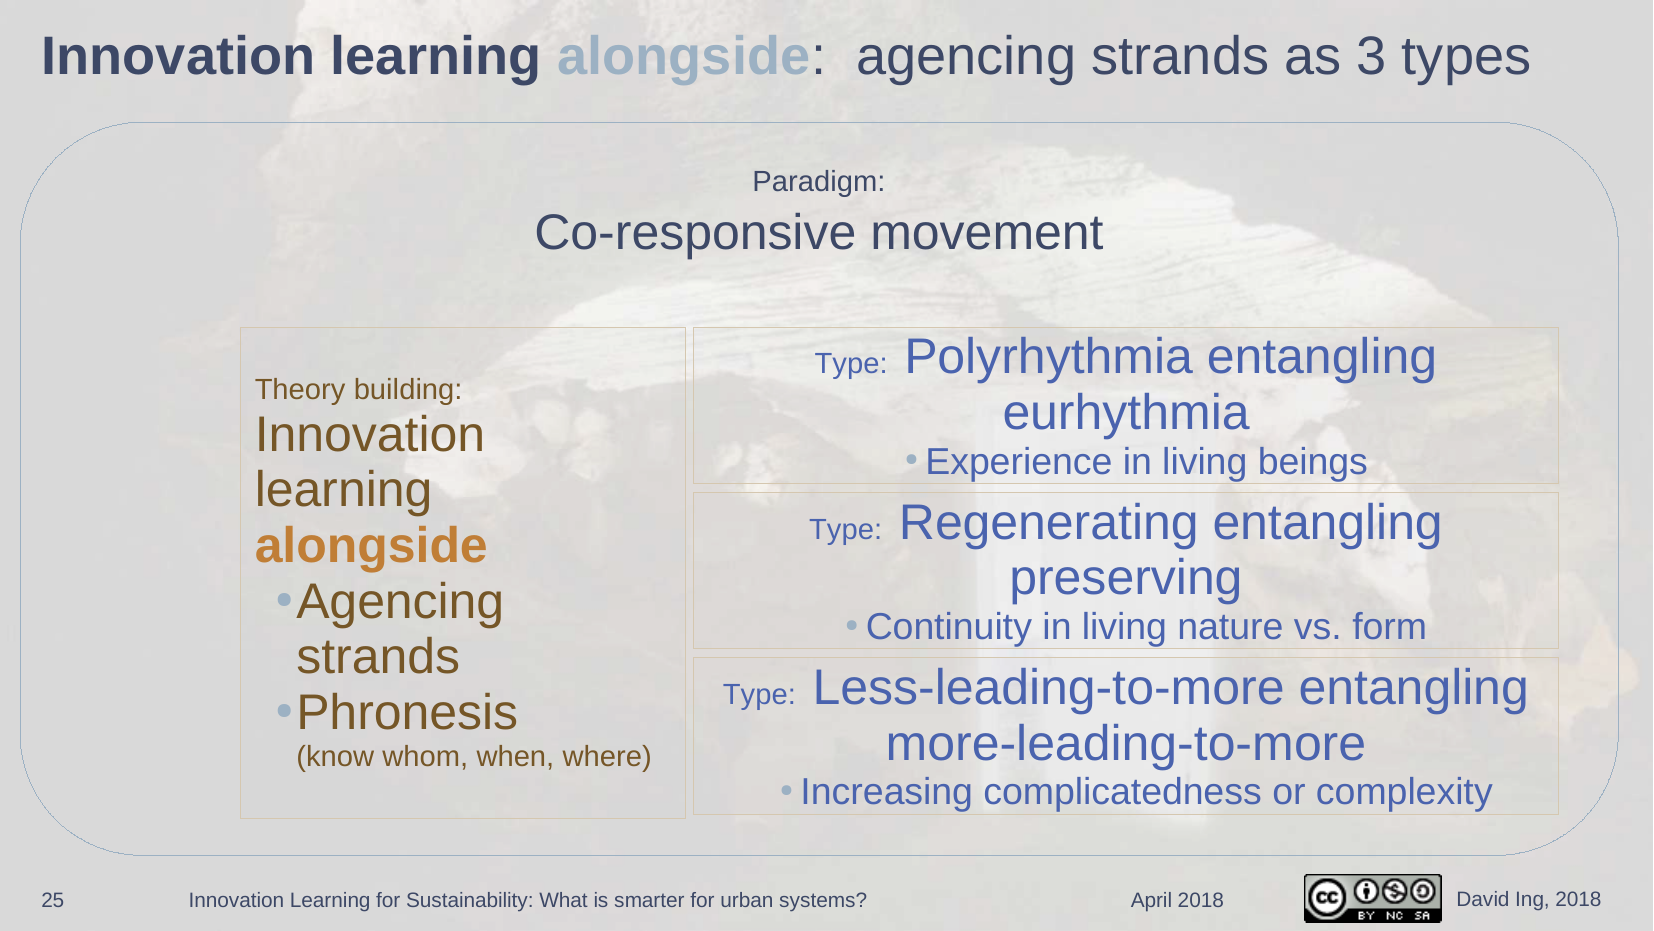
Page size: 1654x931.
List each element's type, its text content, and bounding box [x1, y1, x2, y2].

title Innovation learning alongside: agencing strands as 3 types [41, 30, 1613, 126]
text_box Type: Less-leading-to-more entangling more-leading-to-more Increasing complicatedness or complexity [693, 657, 1559, 815]
picture [1304, 874, 1442, 923]
text_box Type: Regenerating entangling preserving Continuity in living nature vs. form [693, 492, 1559, 649]
text_box Value-elevating co-creation Providers and customer mutually experience, and then improve [0, 0, 1653, 931]
text_box Theory building: Innovation learning alongside Agencing strands Phronesis (know whom, when, where) [240, 327, 686, 819]
text_box Type: Polyrhythmia entangling eurhythmia Experience in living beings [693, 327, 1559, 484]
text_box Paradigm: Co-responsive movement [20, 122, 1619, 856]
